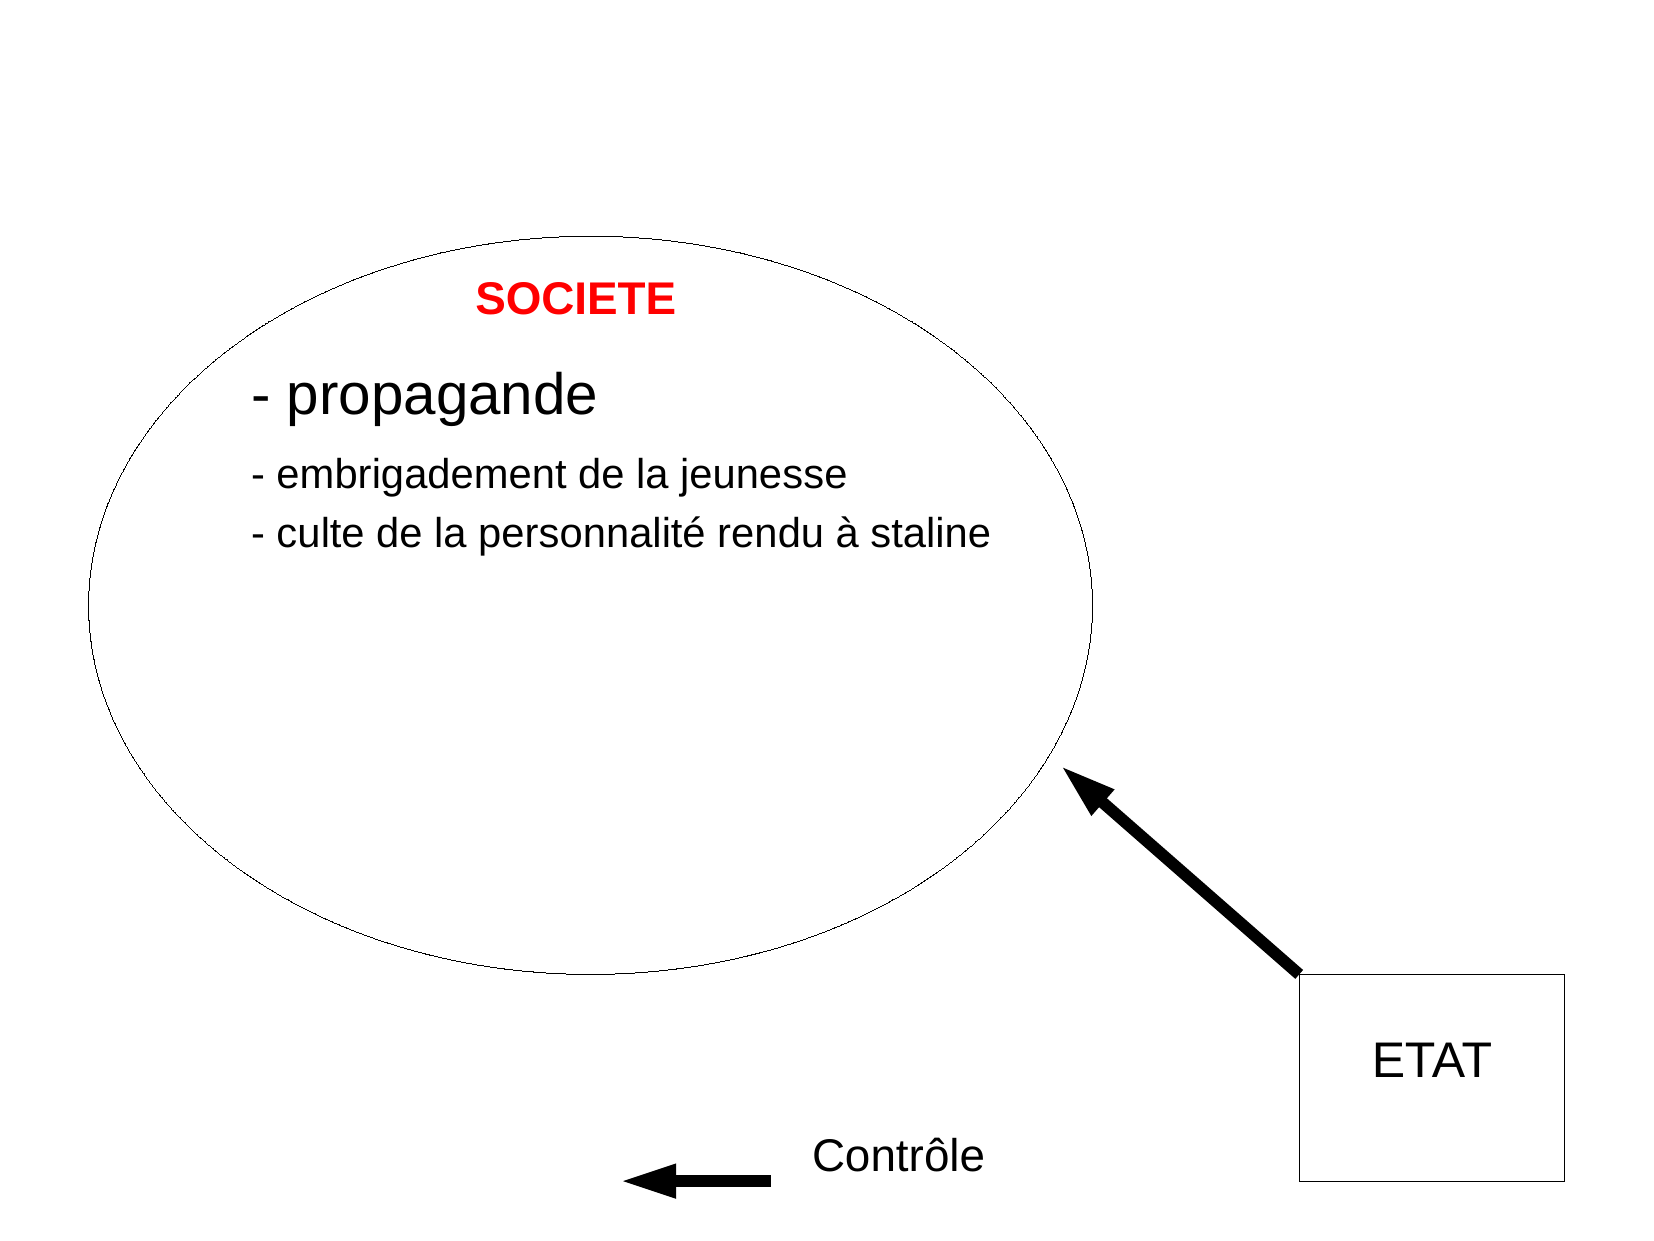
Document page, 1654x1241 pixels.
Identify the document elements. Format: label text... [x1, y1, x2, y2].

text_box Contrôle [797, 1122, 1123, 1188]
text_box - embrigadement de la jeunesse [236, 442, 1123, 501]
text_box SOCIETE [265, 265, 886, 333]
text_box - propagande [236, 354, 1034, 434]
text_box - culte de la personnalité rendu à staline [236, 501, 1123, 564]
text_box ETAT [1299, 1025, 1565, 1096]
